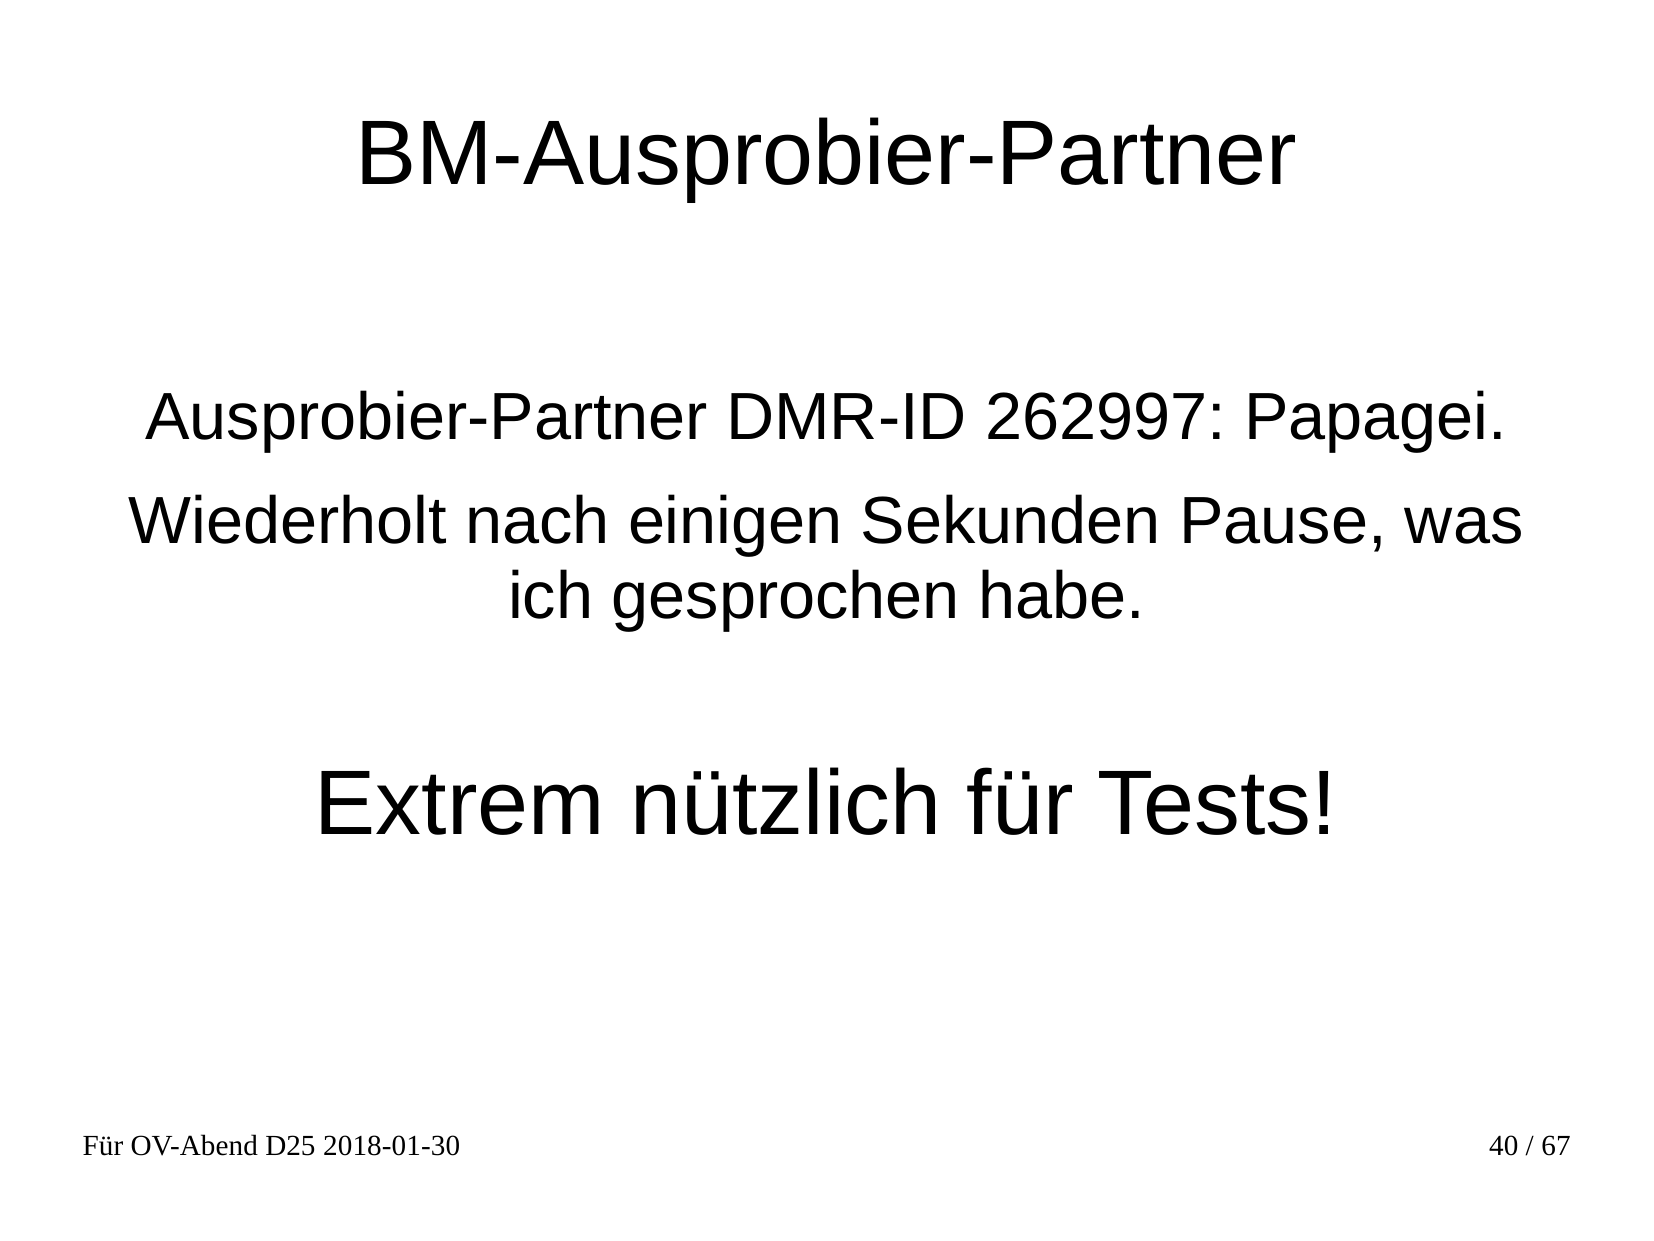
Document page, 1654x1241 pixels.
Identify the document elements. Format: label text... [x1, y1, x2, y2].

list Ausprobier-Partner DMR-ID 262997: Papagei. Wiederholt nach einigen Sekunden Pause, was ich gesprochen habe. Extrem nützlich für Tests! [82, 379, 1571, 922]
title BM-Ausprobier-Partner [82, 49, 1571, 257]
